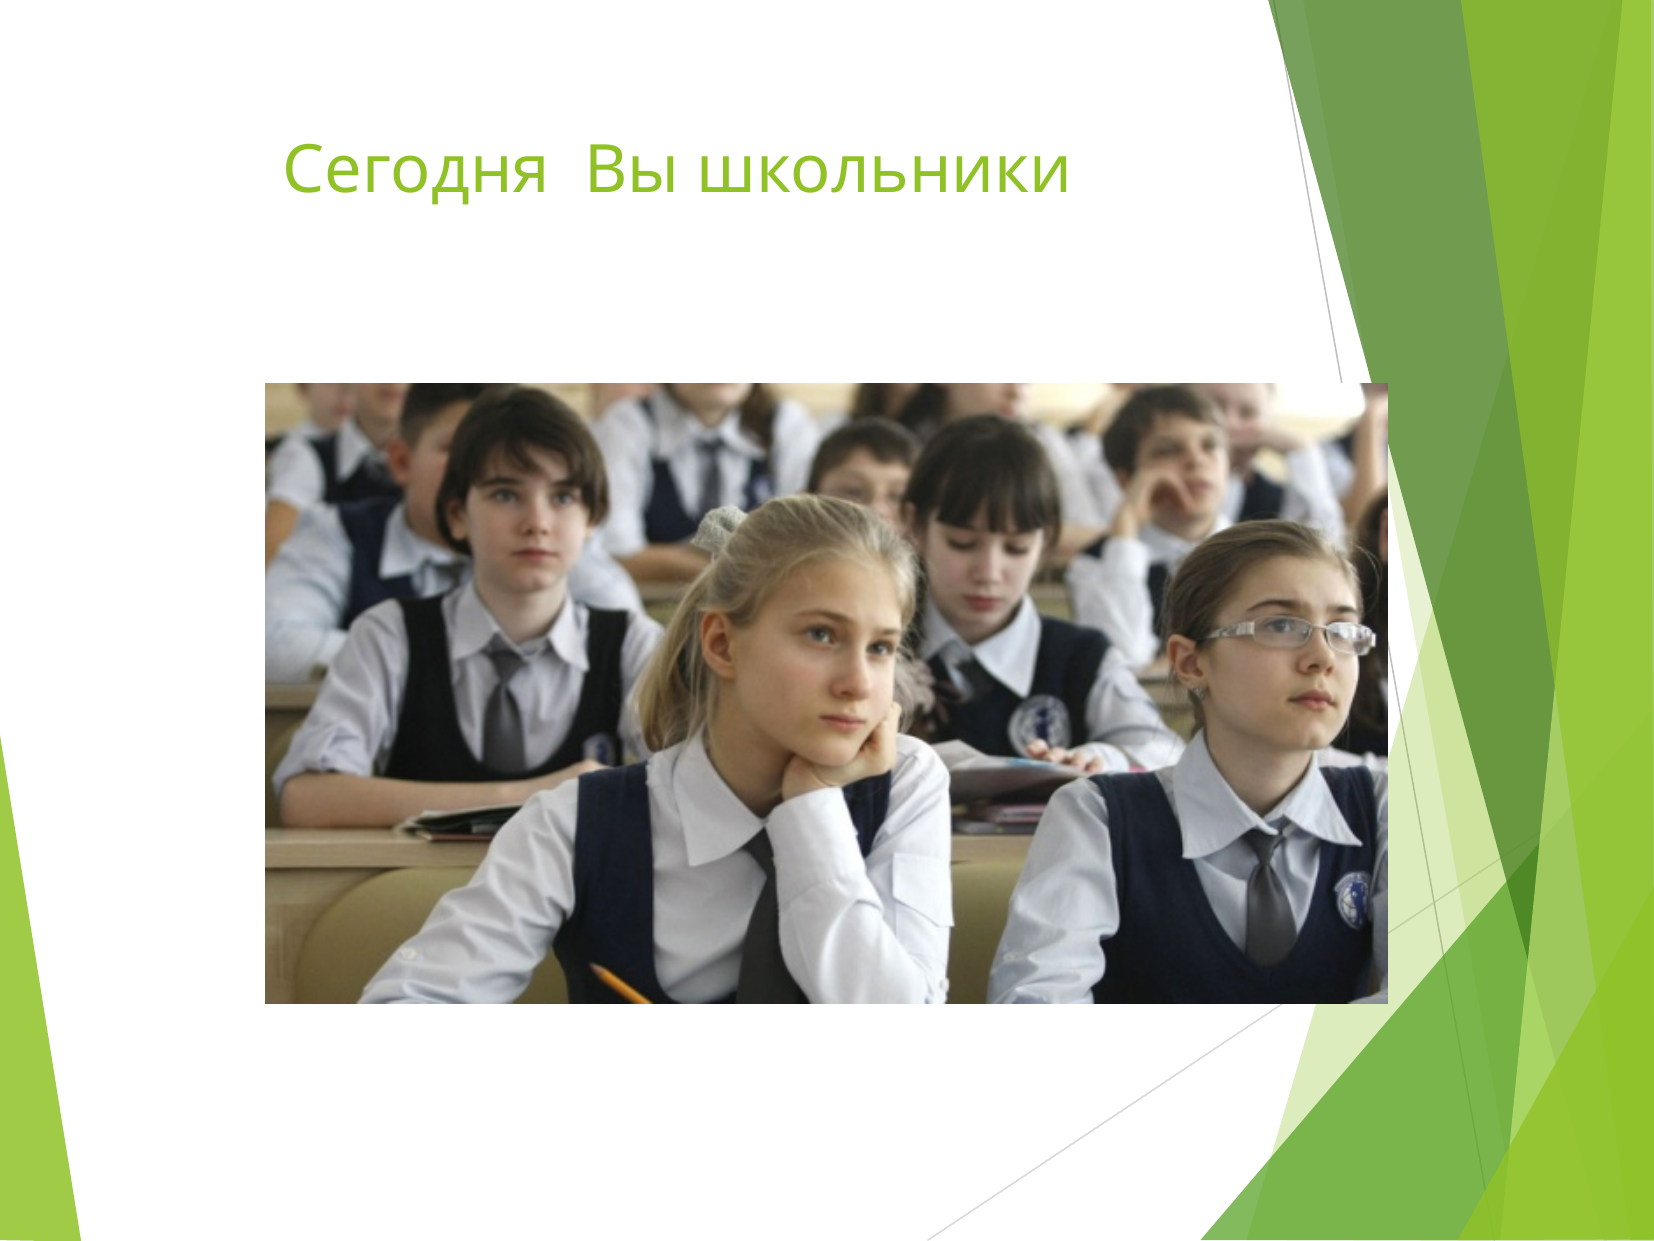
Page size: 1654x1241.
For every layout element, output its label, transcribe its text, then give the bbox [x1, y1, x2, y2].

picture [265, 383, 1388, 1004]
title Сегодня Вы школьники [267, 118, 1654, 325]
